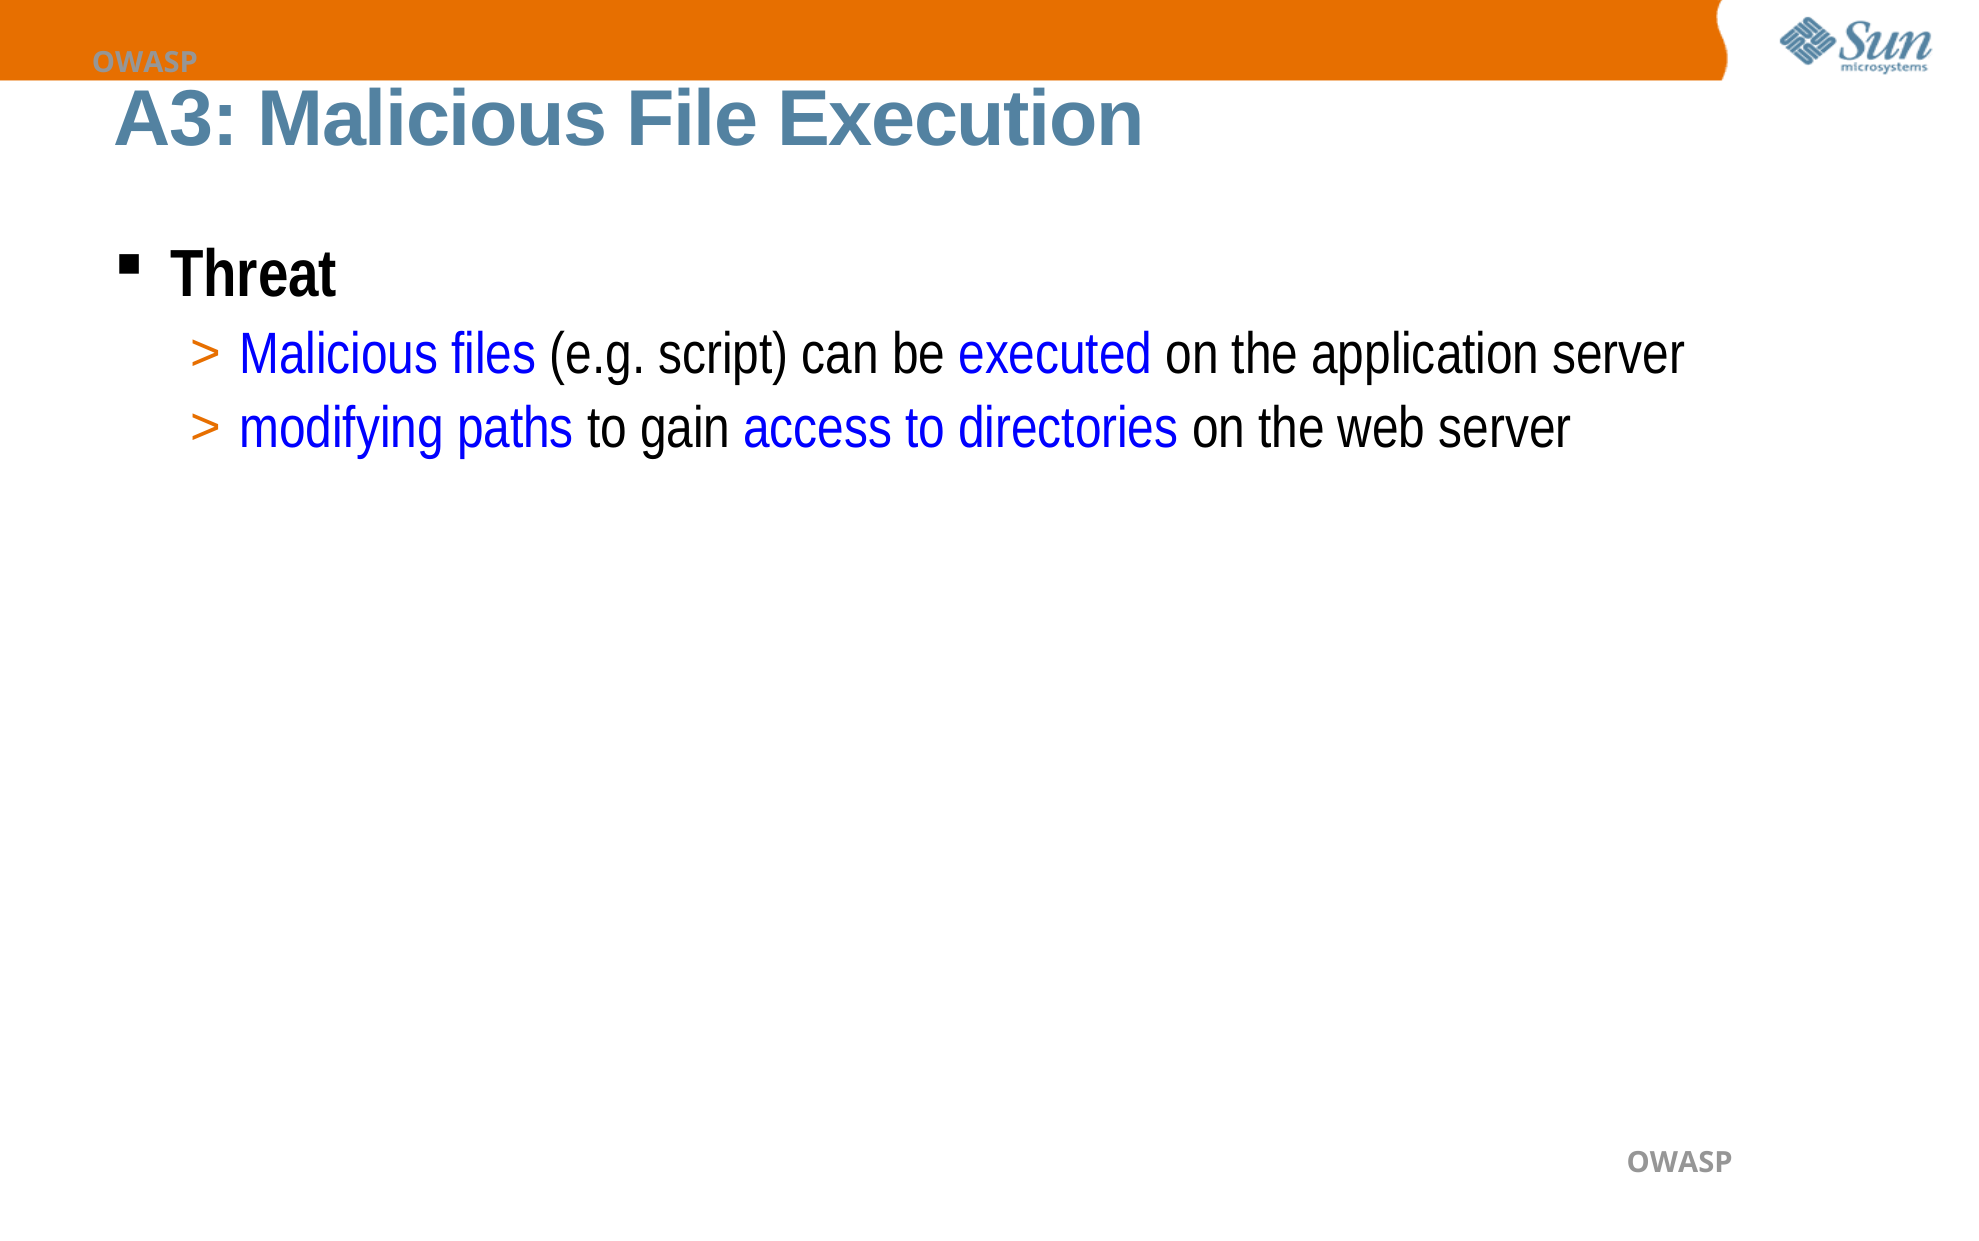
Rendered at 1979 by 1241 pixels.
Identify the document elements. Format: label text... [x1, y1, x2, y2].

list Threat Malicious files (e.g. script) can be executed on the application server modifying paths to gain access to directories on the web server [98, 234, 1880, 1108]
picture [0, 0, 1979, 83]
title A3: Malicious File Execution [98, 49, 1880, 193]
